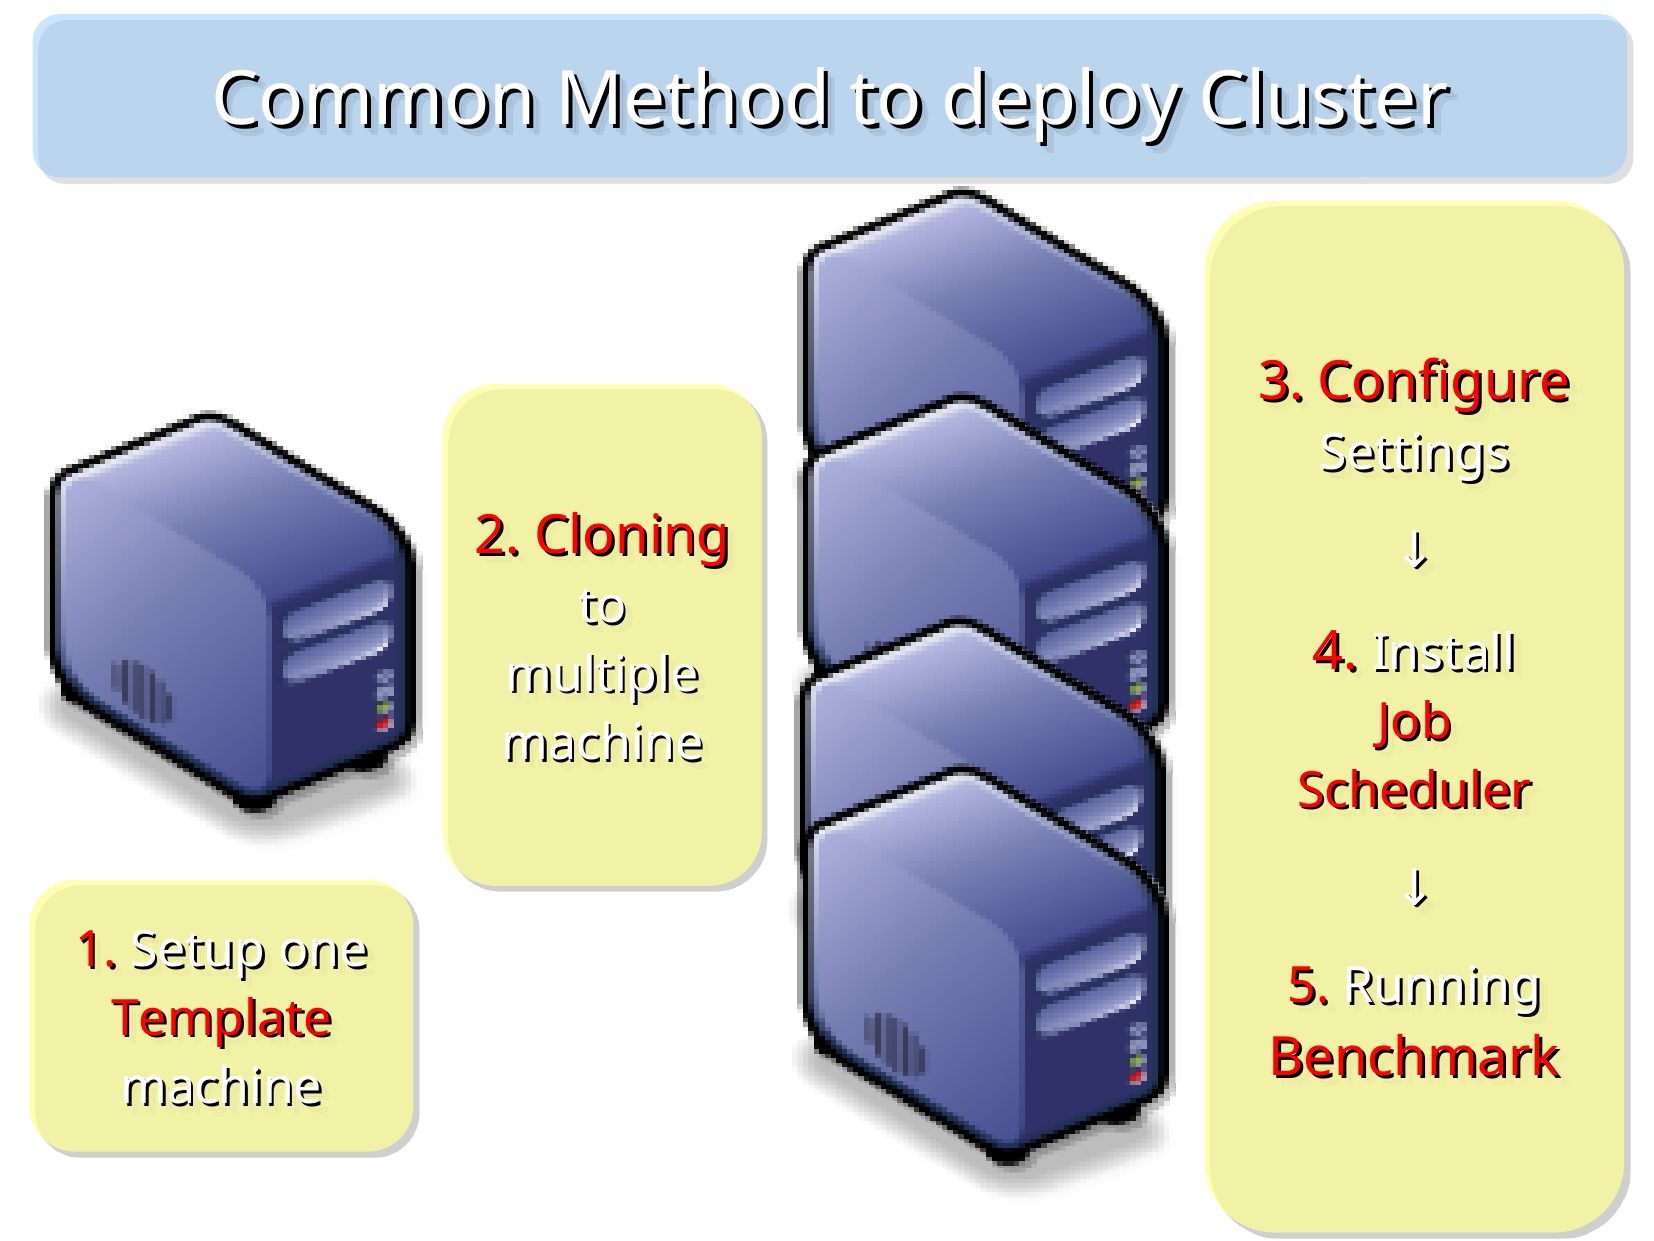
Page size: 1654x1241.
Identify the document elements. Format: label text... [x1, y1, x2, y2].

text_box Common Method to deploy Cluster [32, 14, 1628, 178]
picture [767, 173, 1214, 1241]
text_box 1. Setup one Template machine [29, 879, 414, 1152]
text_box 2. Cloning to multiple machine [442, 383, 762, 886]
picture [17, 397, 461, 898]
text_box 3. Configure Settings ↓ 4. Install Job Scheduler ↓ 5. Running Benchmark [1204, 200, 1625, 1233]
